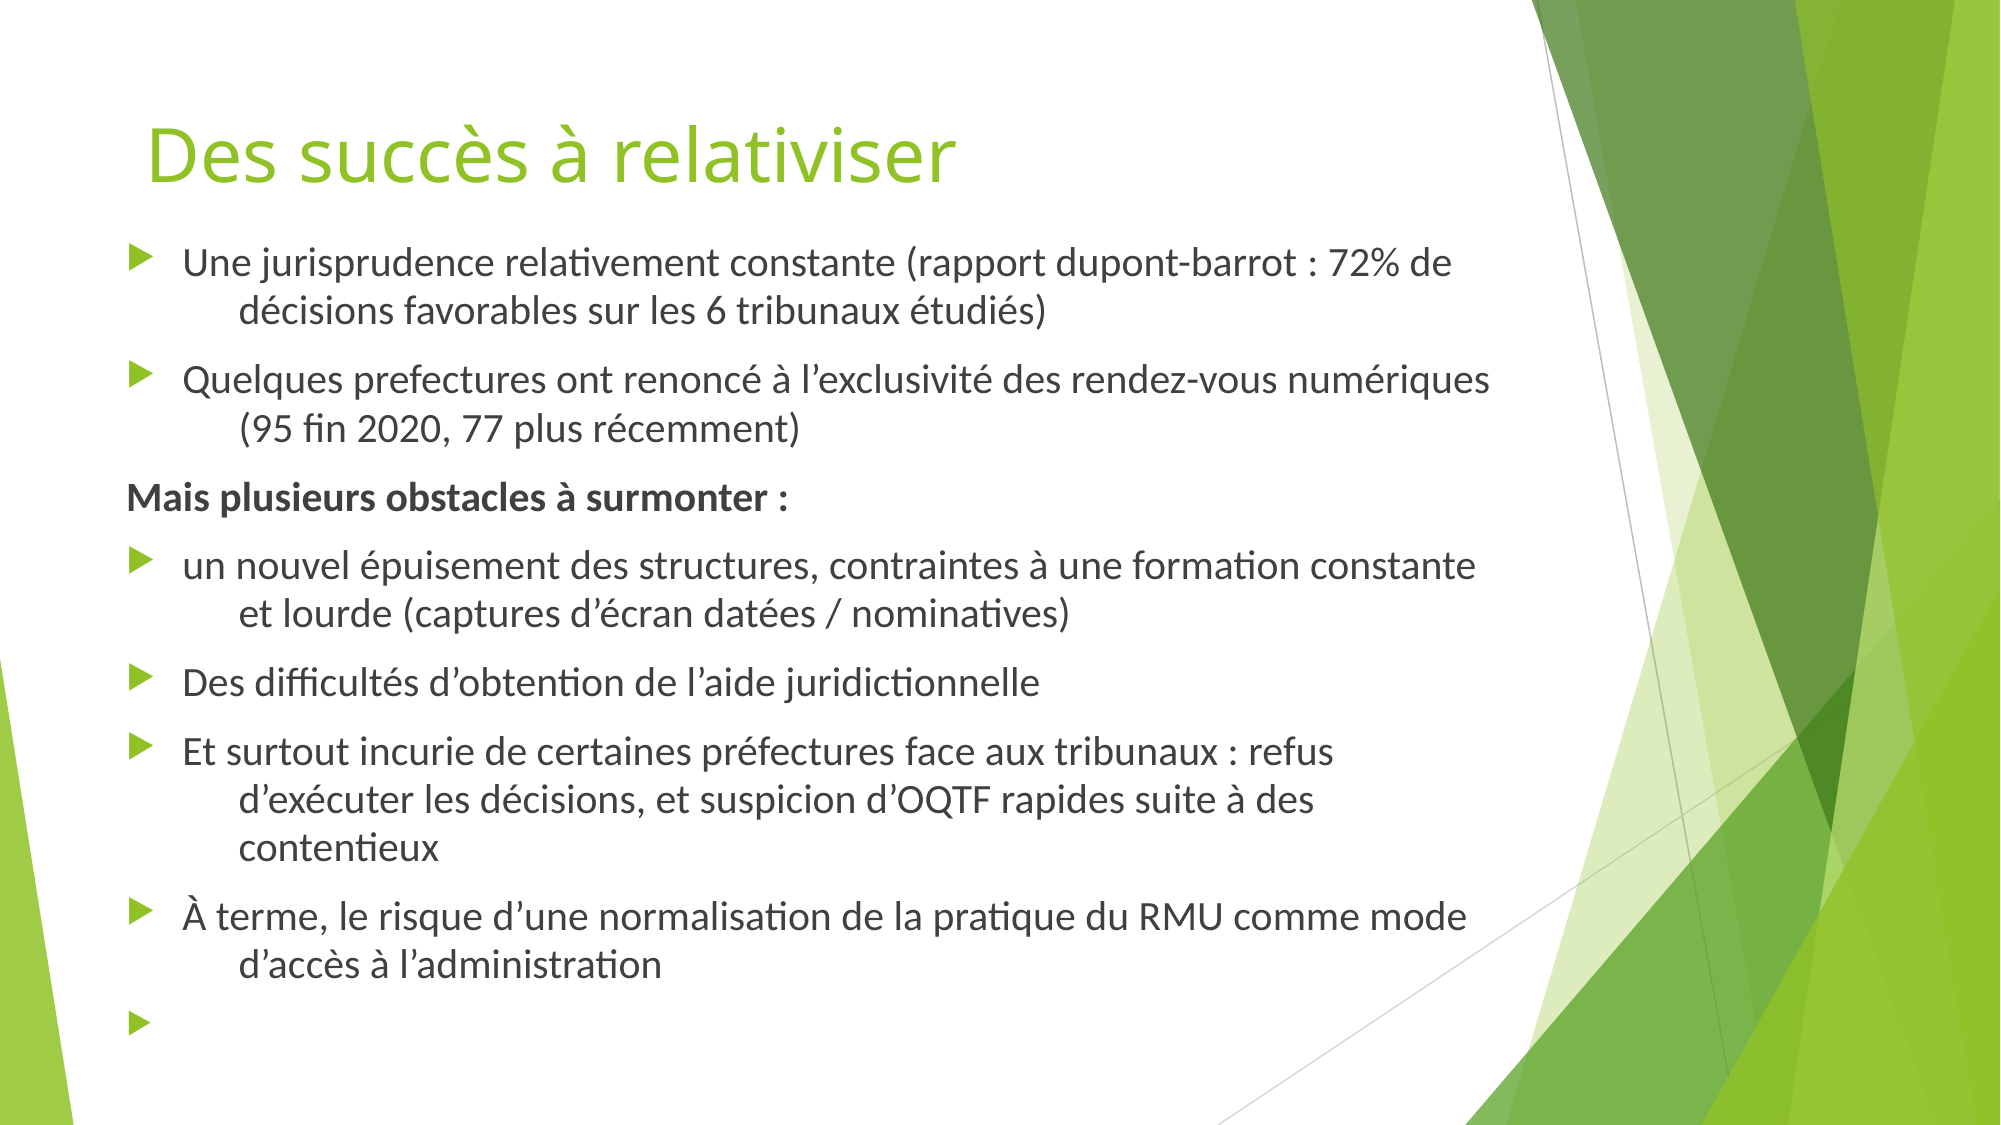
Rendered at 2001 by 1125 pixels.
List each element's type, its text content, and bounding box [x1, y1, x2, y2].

list Une jurisprudence relativement constante (rapport dupont-barrot : 72% de décisions favorables sur les 6 tribunaux étudiés) Quelques prefectures ont renoncé à l’exclusivité des rendez-vous numériques (95 fin 2020, 77 plus récemment) Mais plusieurs obstacles à surmonter : un nouvel épuisement des structures, contraintes à une formation constante et lourde (captures d’écran datées / nominatives) Des difficultés d’obtention de l’aide juridictionnelle Et surtout incurie de certaines préfectures face aux tribunaux : refus d’exécuter les décisions, et suspicion d’OQTF rapides suite à des contentieux À terme, le risque d’une normalisation de la pratique du RMU comme mode d’accès à l’administration [111, 231, 1522, 1102]
title Des succès à relativiser [111, 99, 1522, 231]
